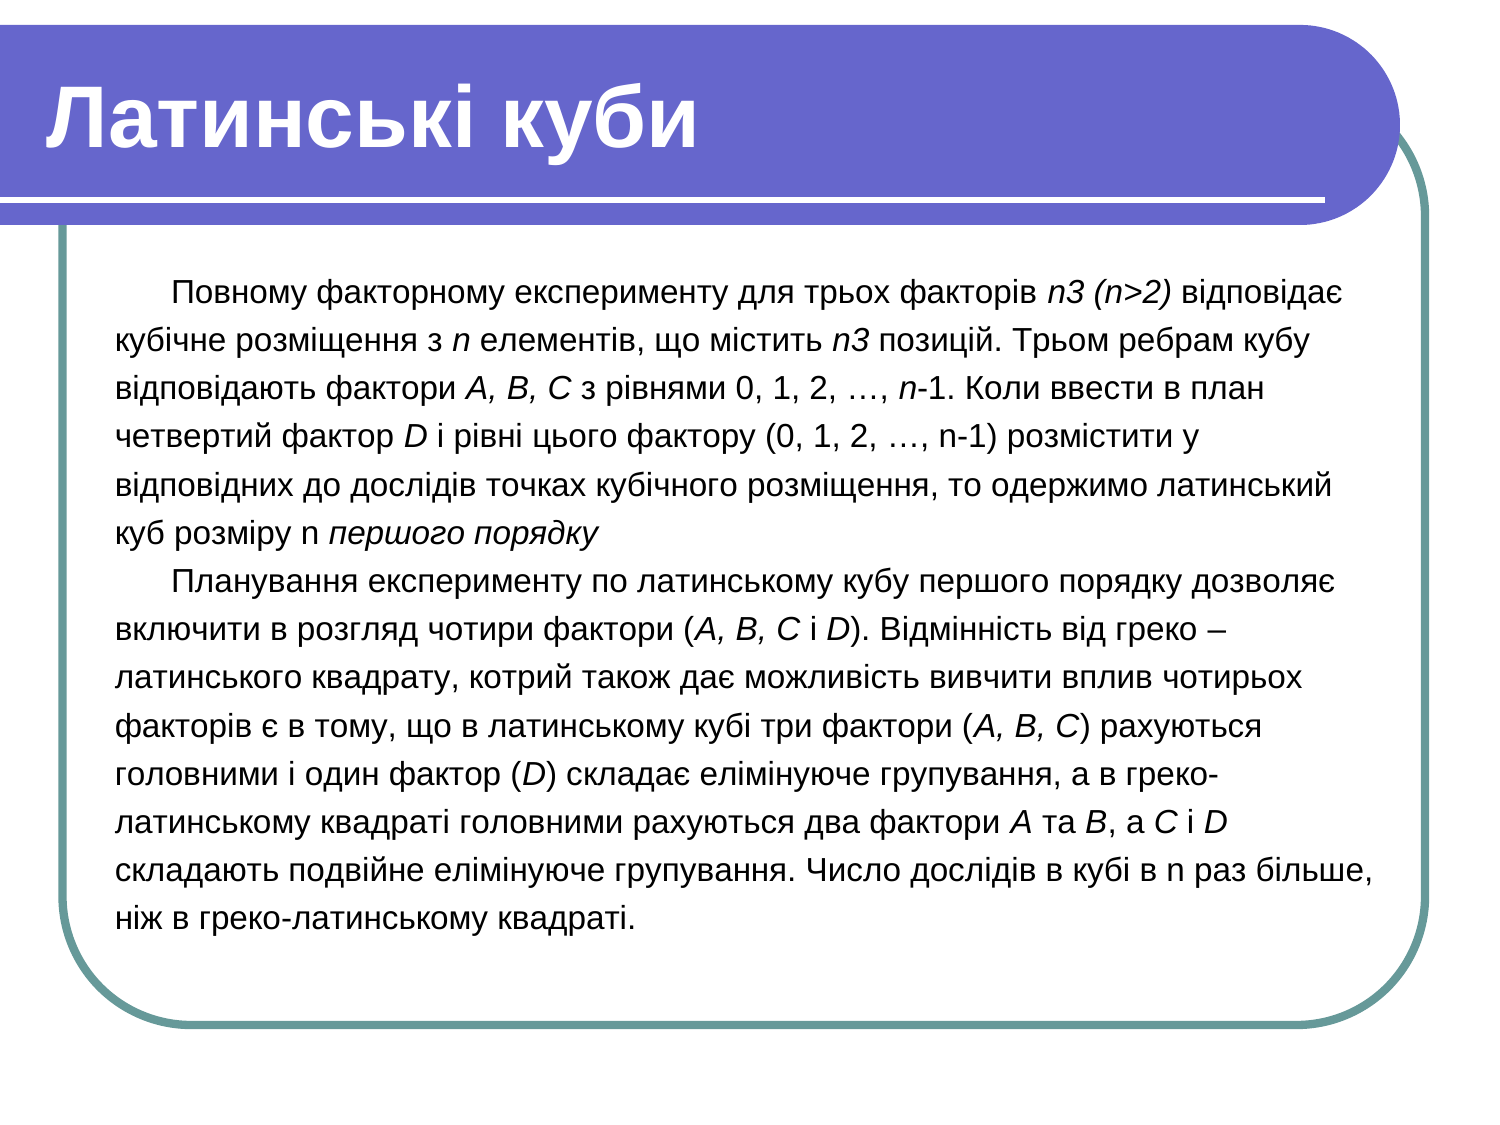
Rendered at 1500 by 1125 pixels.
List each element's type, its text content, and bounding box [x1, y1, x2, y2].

list Повному факторному експерименту для трьох факторів n3 (n>2) відповідає кубічне розміщення з n елементів, що містить n3 позицій. Трьом ребрам кубу відповідають фактори А, В, С з рівнями 0, 1, 2, …, n-1. Коли ввести в план четвертий фактор D і рівні цього фактору (0, 1, 2, …, n-1) розмістити у відповідних до дослідів точках кубічного розміщення, то одержимо латинський куб розміру n першого порядку Планування експерименту по латинському кубу першого порядку дозволяє включити в розгляд чотири фактори (A, B, C i D). Відмінність від греко – латинського квадрату, котрий також дає можливість вивчити вплив чотирьох факторів є в тому, що в латинському кубі три фактори (A, B, C) рахуються головними і один фактор (D) складає елімінуюче групування, а в греко- латинському квадраті головними рахуються два фактори А та В, а C i D складають подвійне елімінуюче групування. Число дослідів в кубі в n раз більше, ніж в греко-латинському квадраті. [99, 262, 1401, 988]
title Латинські куби [31, 37, 1347, 188]
